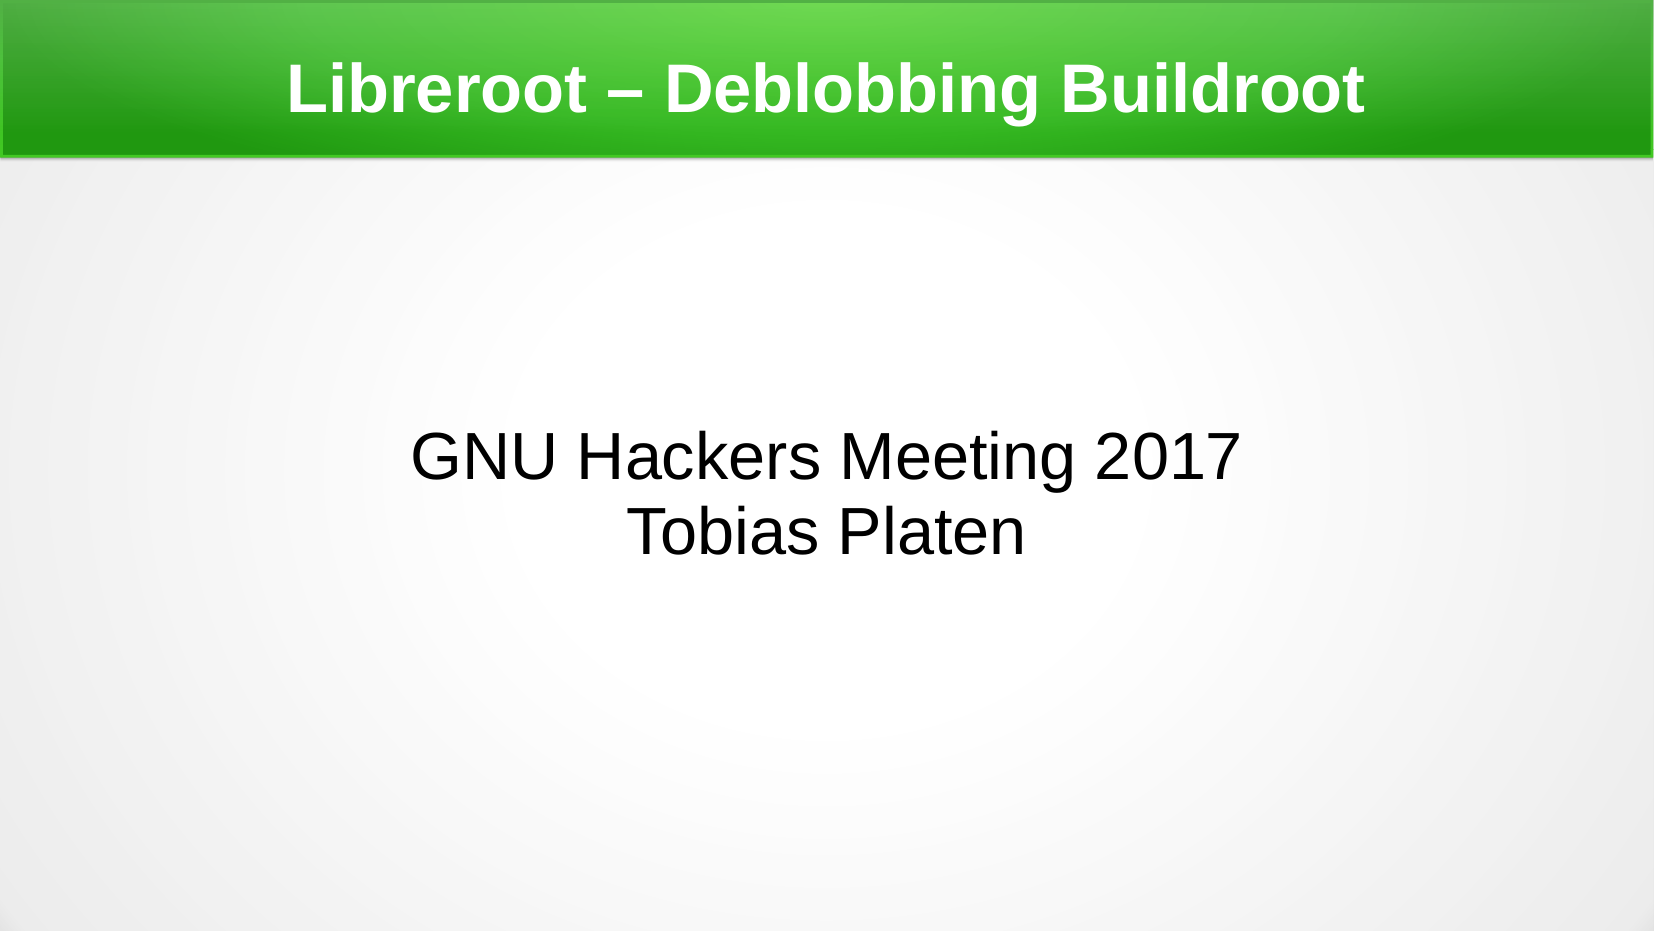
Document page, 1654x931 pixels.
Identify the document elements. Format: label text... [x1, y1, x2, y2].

title Libreroot – Deblobbing Buildroot [82, 35, 1571, 142]
subtitle GNU Hackers Meeting 2017 Tobias Platen [82, 224, 1571, 764]
